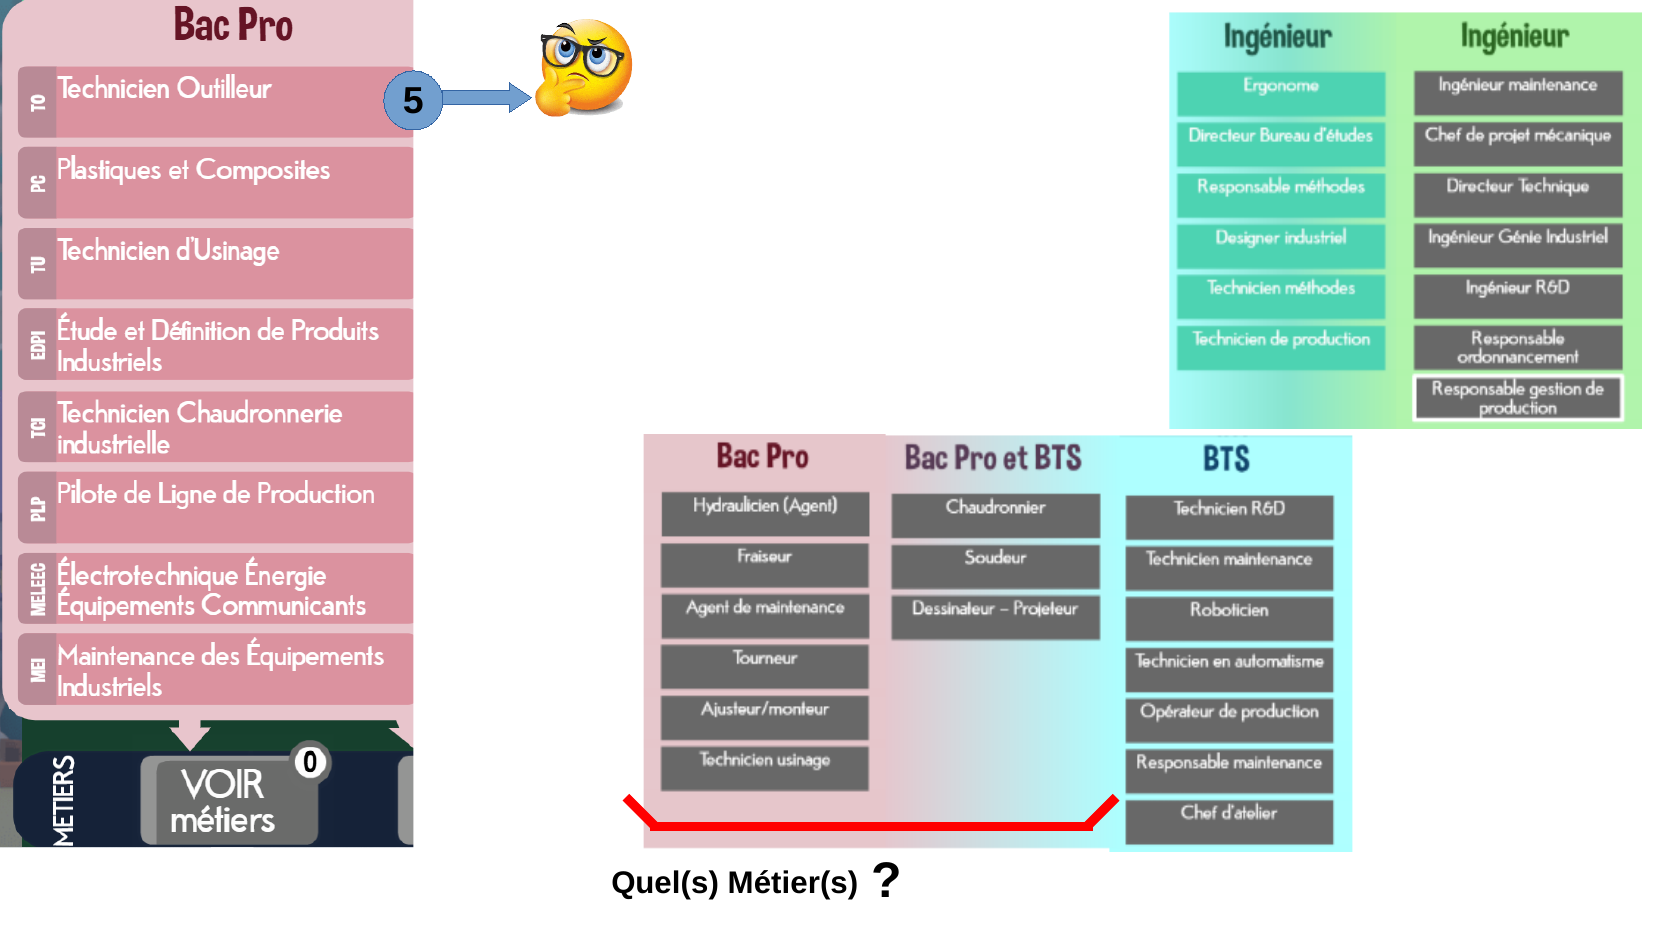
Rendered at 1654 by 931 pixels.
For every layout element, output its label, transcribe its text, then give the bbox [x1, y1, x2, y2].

text_box ? [856, 844, 916, 916]
picture [1169, 11, 1642, 429]
picture [0, 0, 414, 857]
picture [643, 434, 1353, 852]
picture [531, 15, 634, 119]
text_box Quel(s) Métier(s) [596, 857, 892, 908]
text_box 5 [383, 70, 443, 130]
text_box [442, 82, 531, 113]
